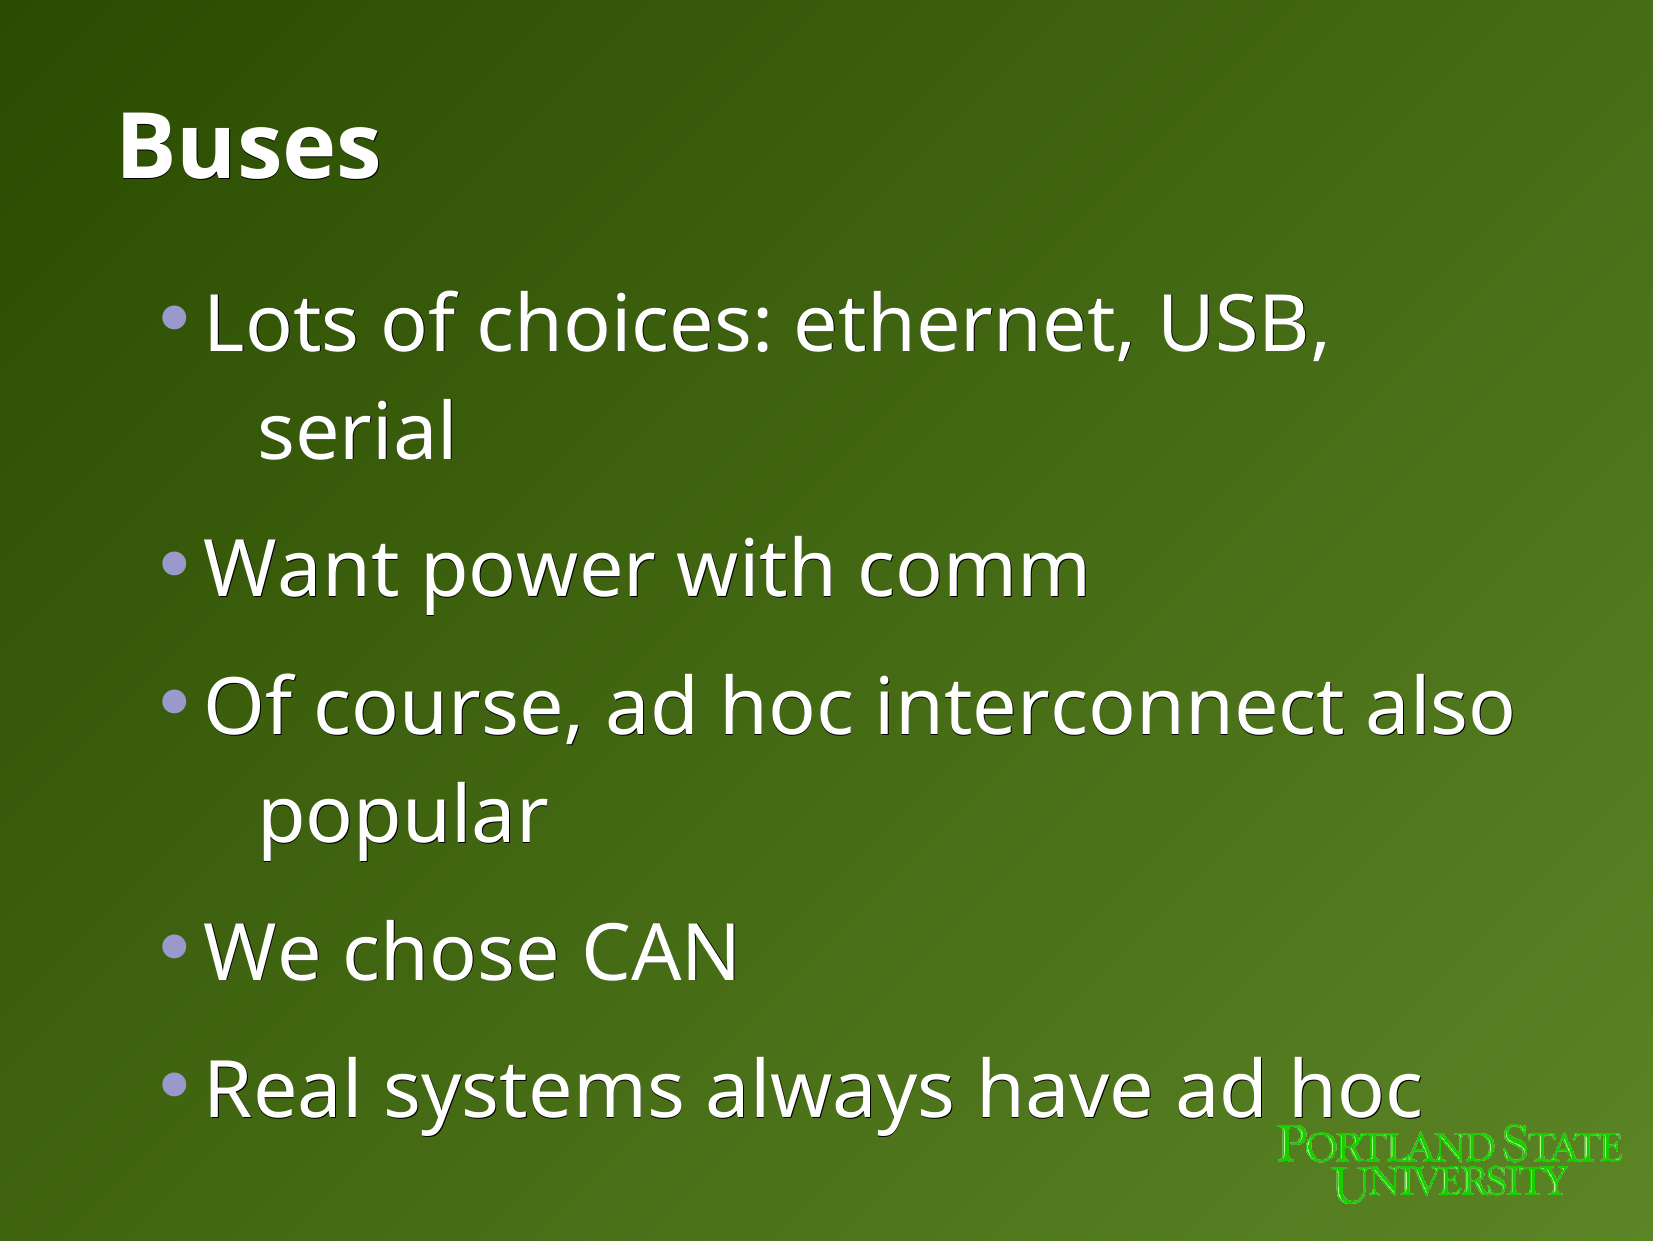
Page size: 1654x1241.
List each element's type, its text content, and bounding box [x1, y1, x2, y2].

list Lots of choices: ethernet, USB, serial Want power with comm Of course, ad hoc interconnect also popular We chose CAN Real systems always have ad hoc [115, 266, 1527, 1049]
picture [1277, 1124, 1622, 1204]
title Buses [115, 86, 1527, 200]
